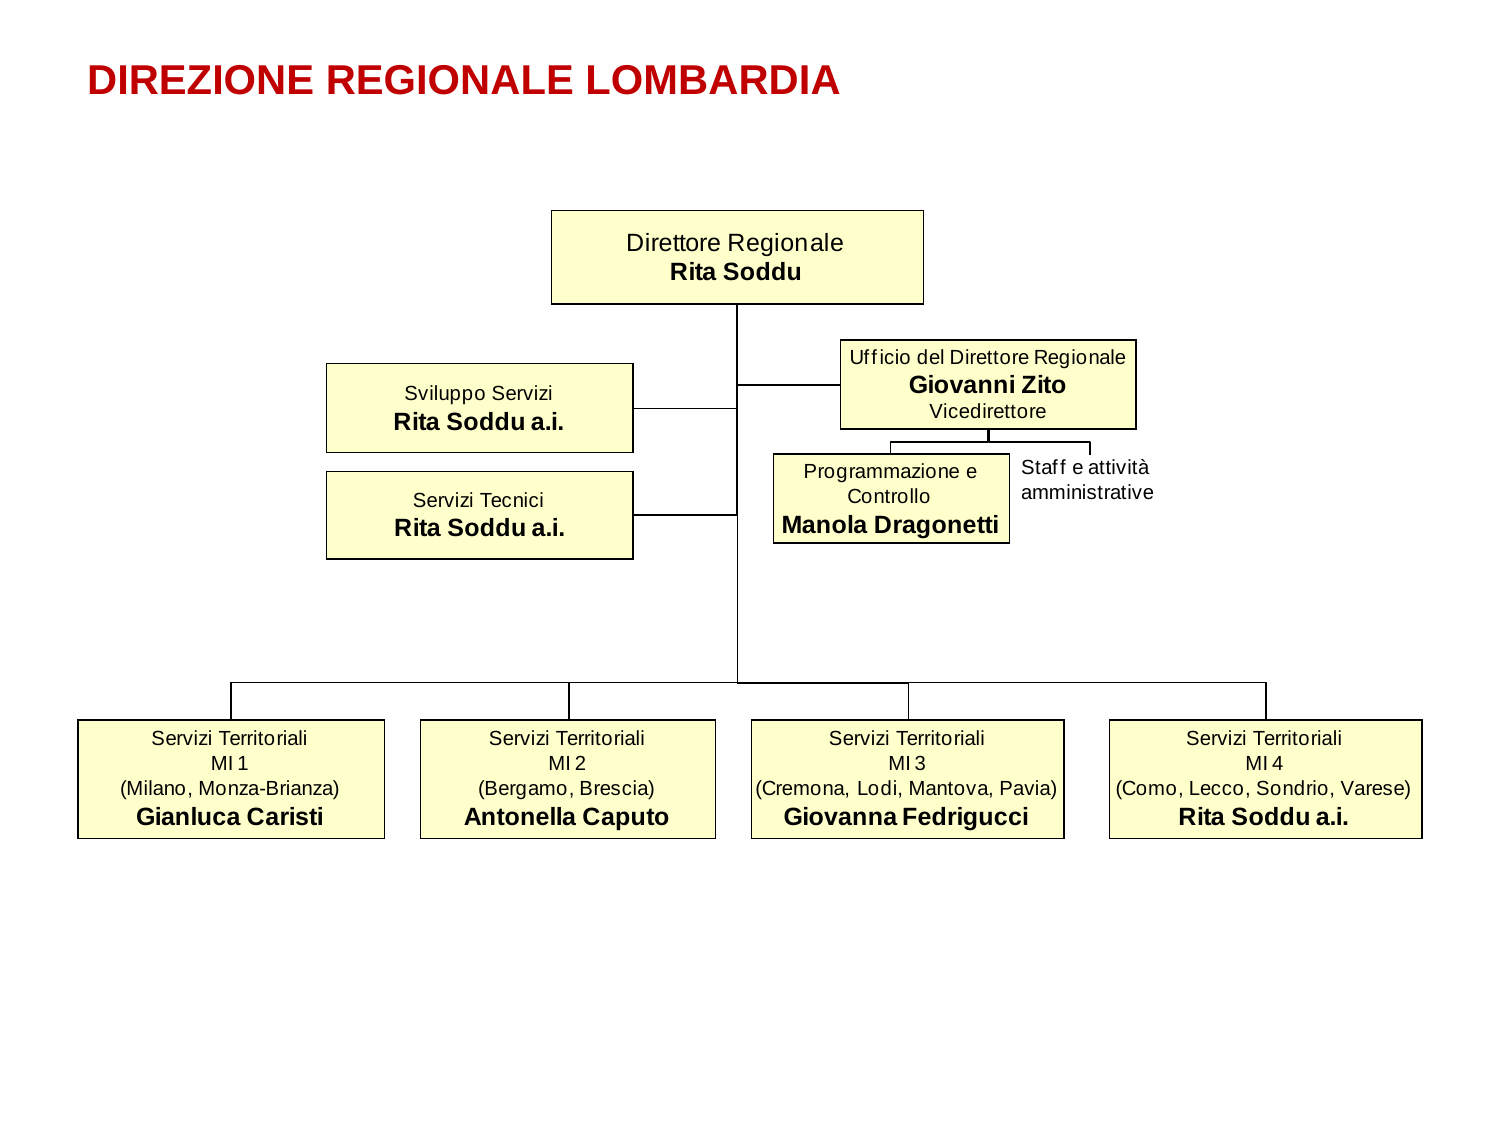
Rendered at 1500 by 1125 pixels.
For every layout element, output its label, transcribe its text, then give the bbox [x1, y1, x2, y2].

picture [75, 208, 1425, 840]
title DIREZIONE REGIONALE LOMBARDIA [72, 45, 1462, 128]
